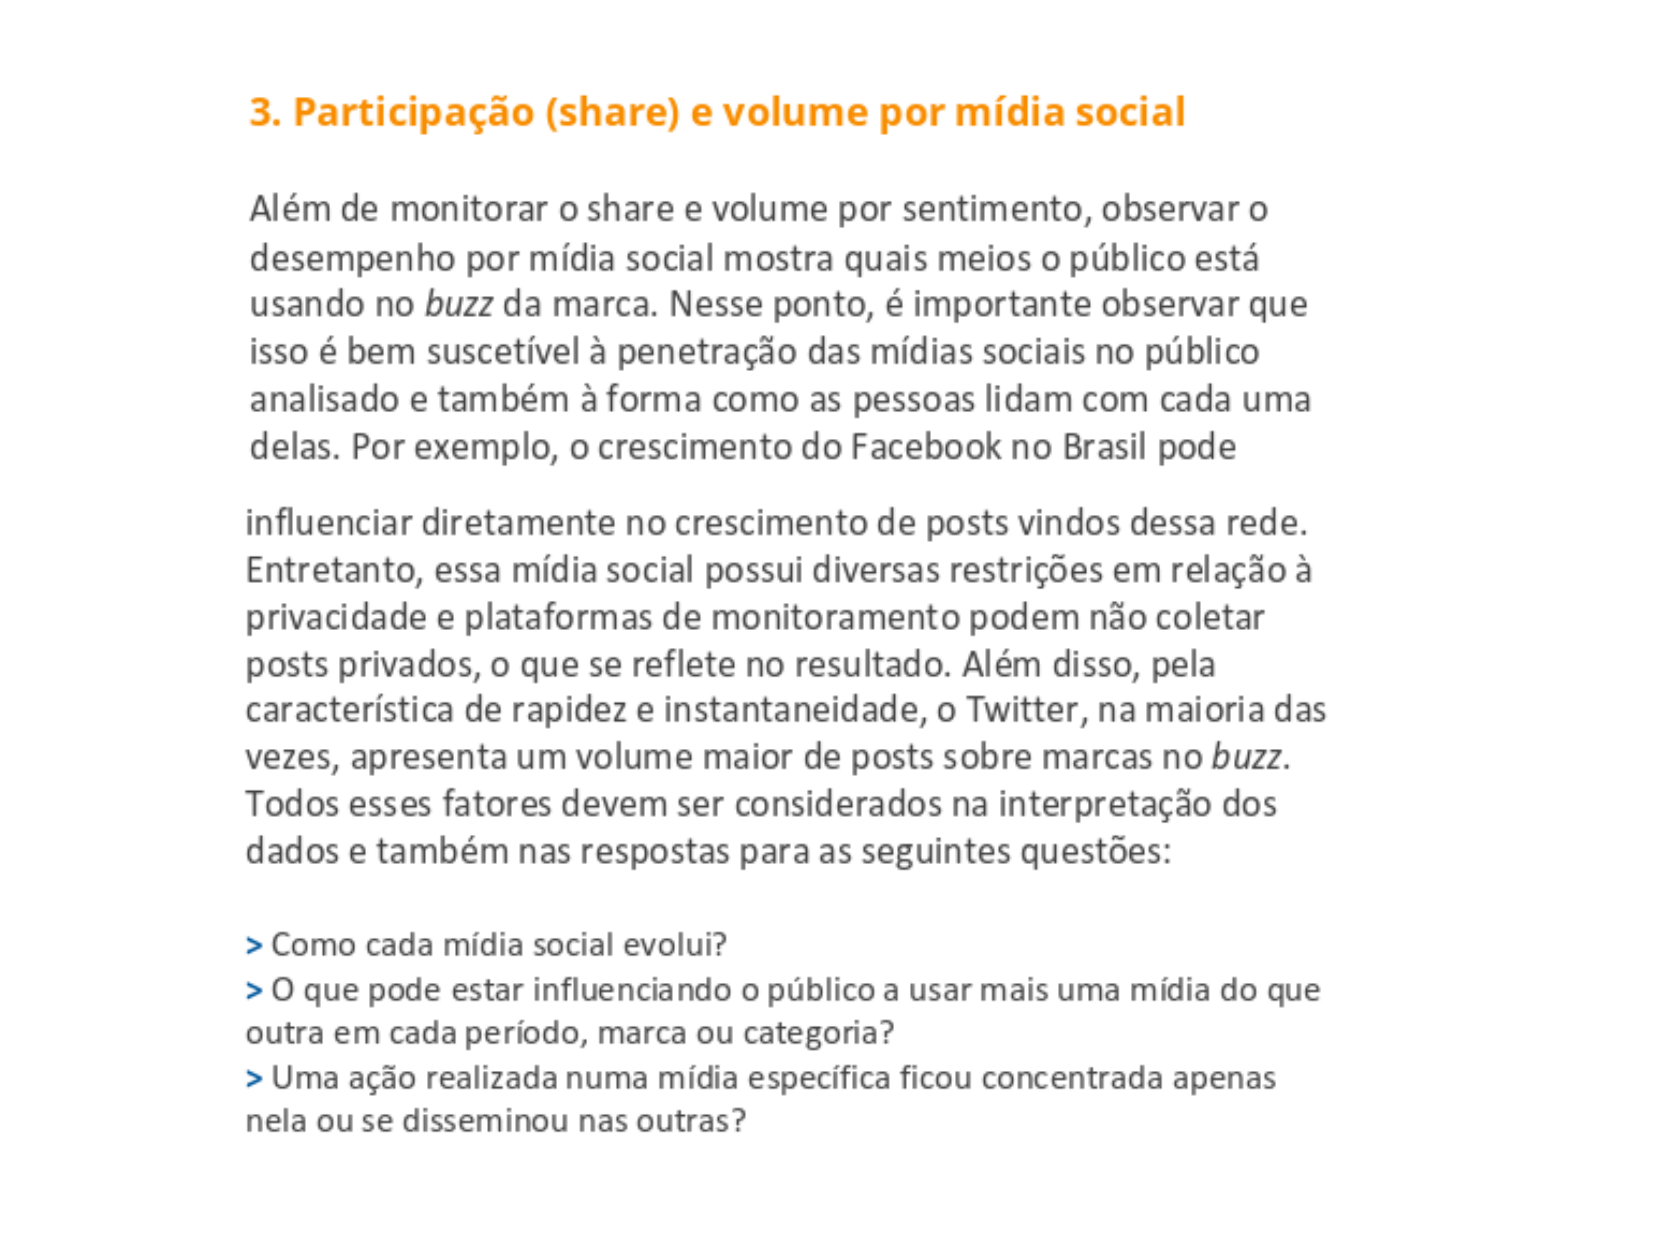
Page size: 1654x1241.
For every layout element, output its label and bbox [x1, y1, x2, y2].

picture [205, 70, 1394, 1158]
